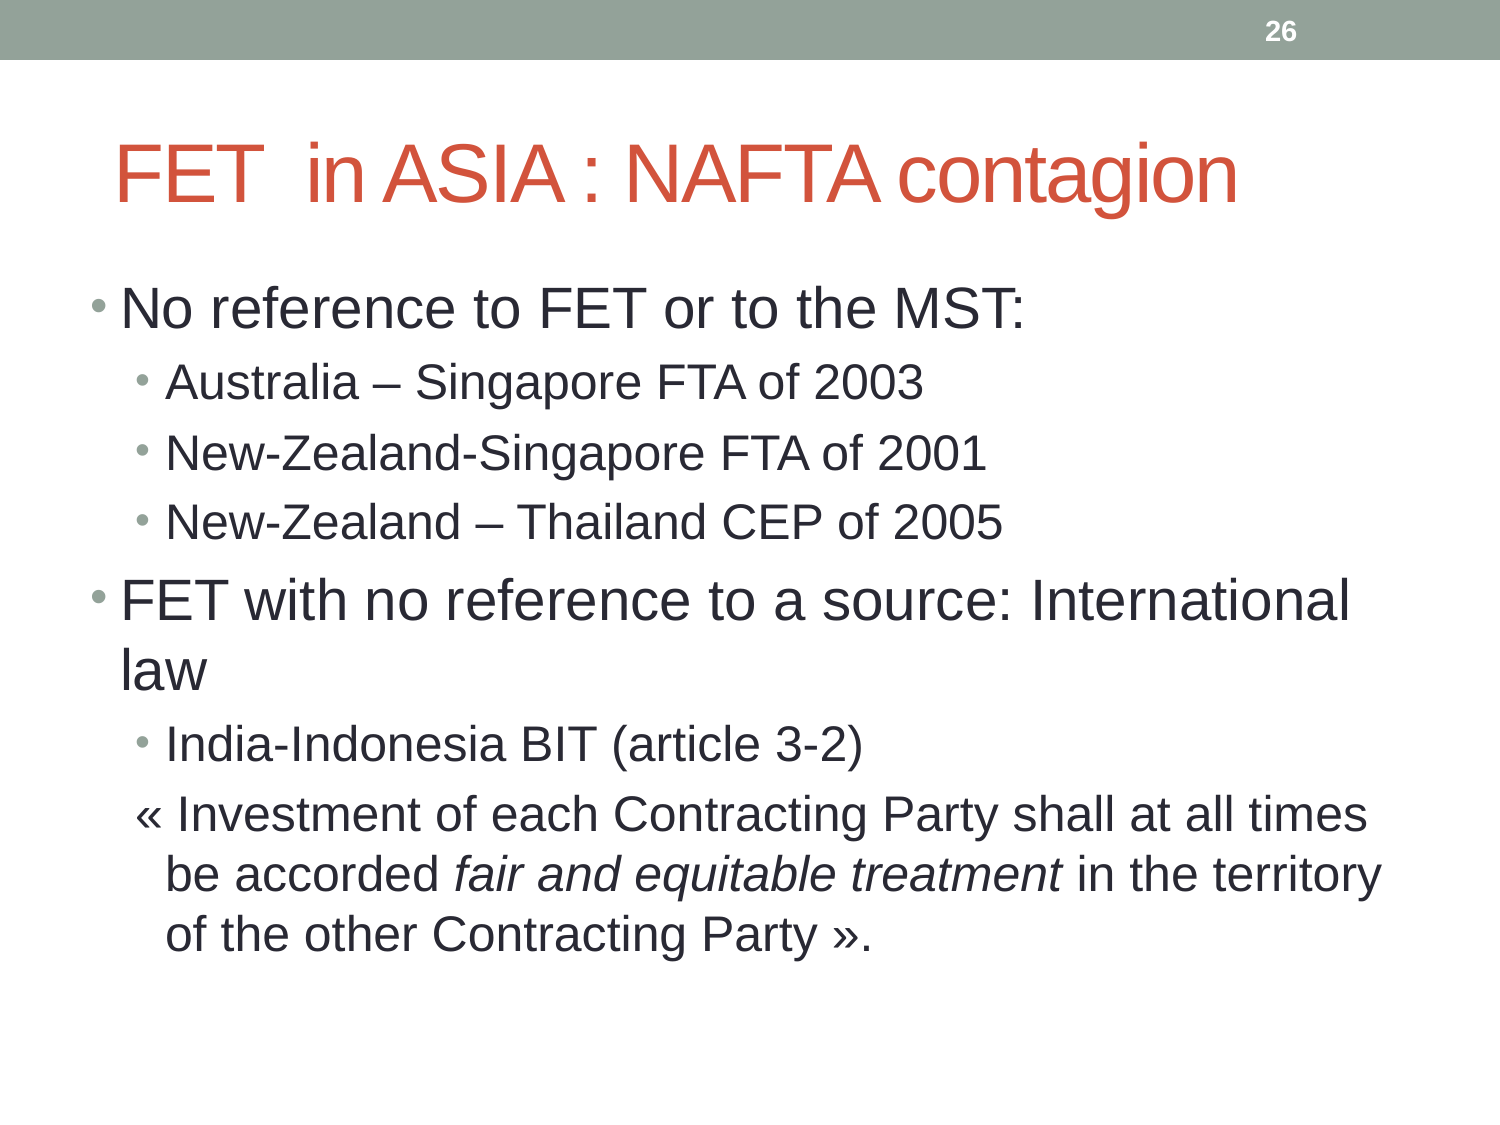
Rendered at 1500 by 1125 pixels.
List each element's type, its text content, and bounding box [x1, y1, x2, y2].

list No reference to FET or to the MST: Australia – Singapore FTA of 2003 New-Zealand-Singapore FTA of 2001 New-Zealand – Thailand CEP of 2005 FET with no reference to a source: International law India-Indonesia BIT (article 3-2) « Investment of each Contracting Party shall at all times be accorded fair and equitable treatment in the territory of the other Contracting Party ». [75, 262, 1425, 1063]
slide_number <編號> [1250, 3, 1425, 57]
title FET in ASIA : NAFTA contagion [75, 87, 1425, 250]
